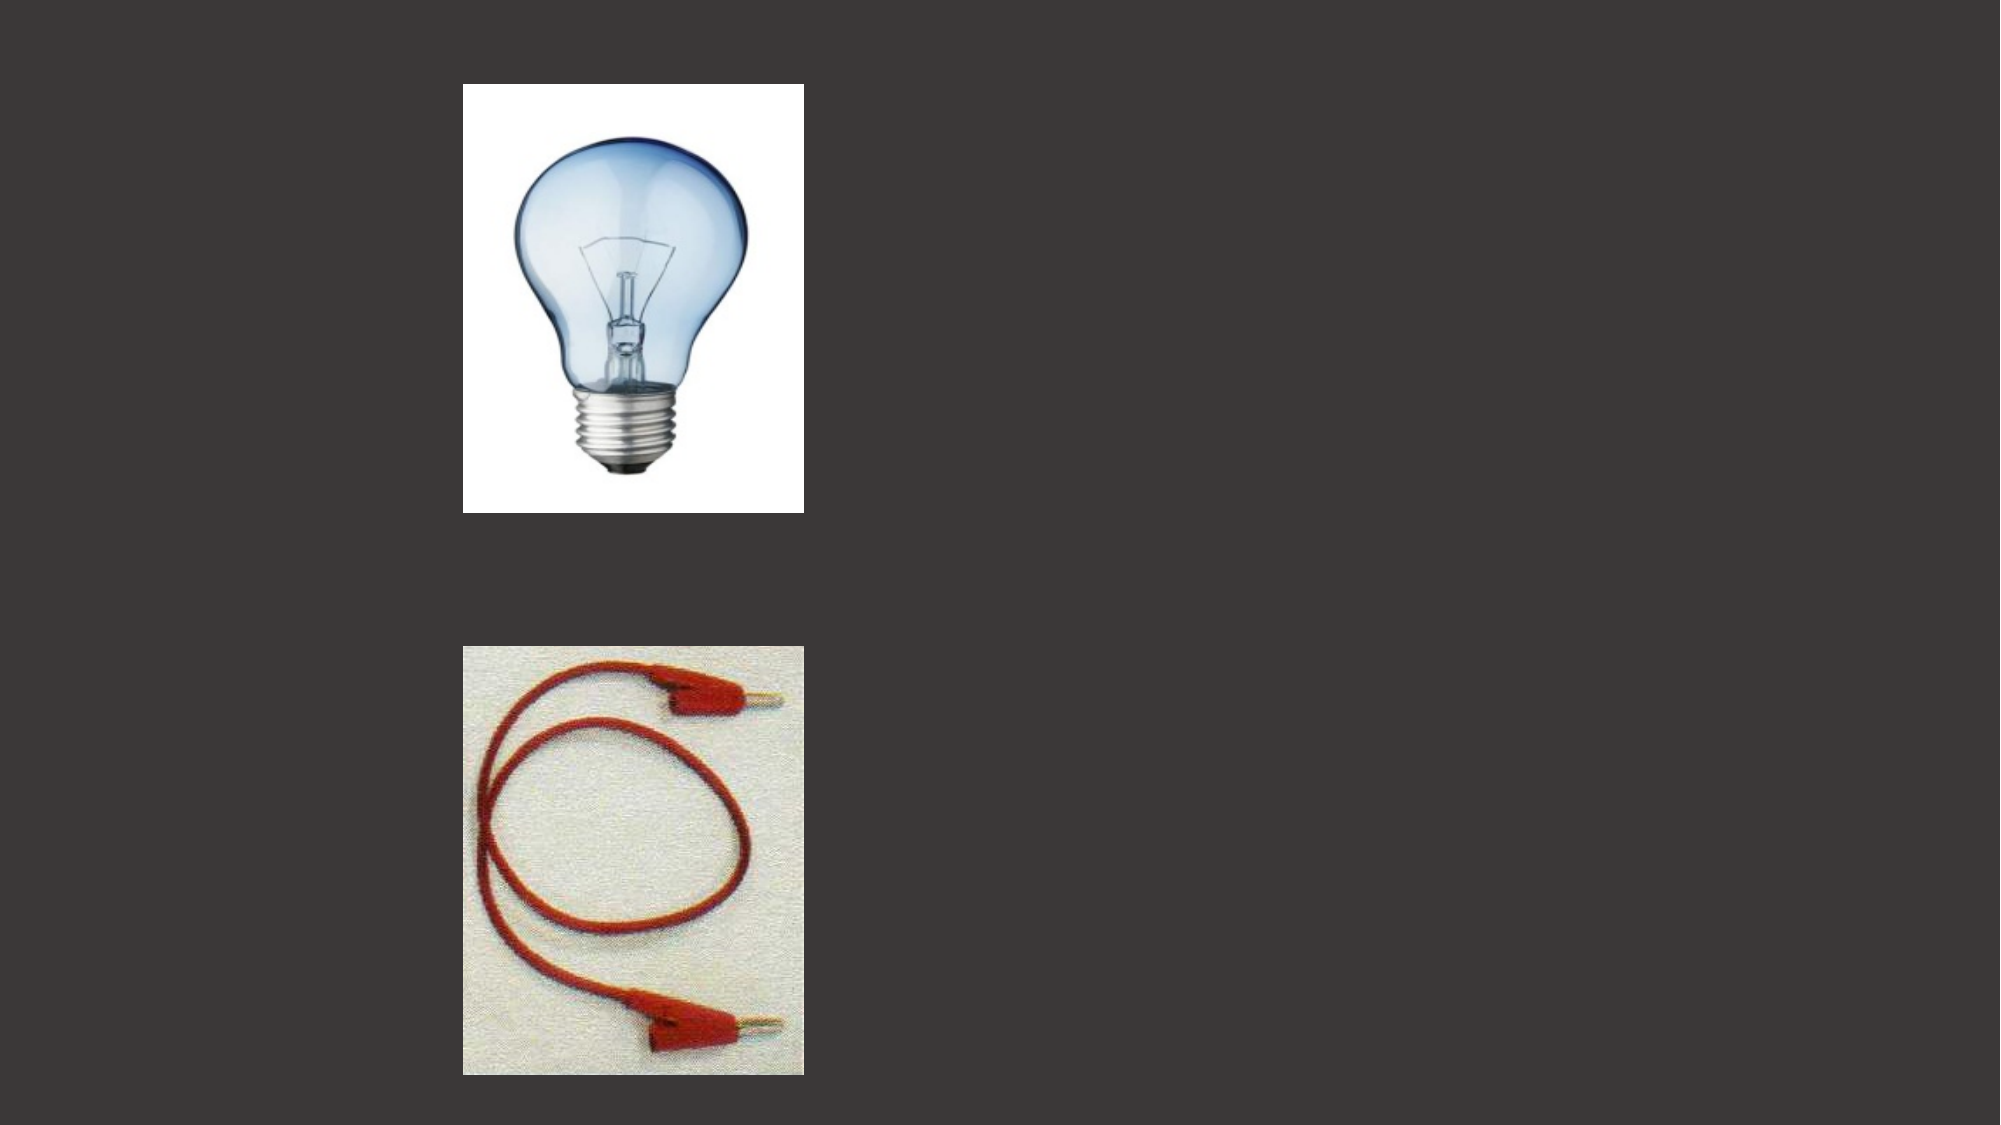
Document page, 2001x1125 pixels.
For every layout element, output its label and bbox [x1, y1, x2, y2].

picture [463, 646, 804, 1075]
picture [463, 84, 804, 513]
